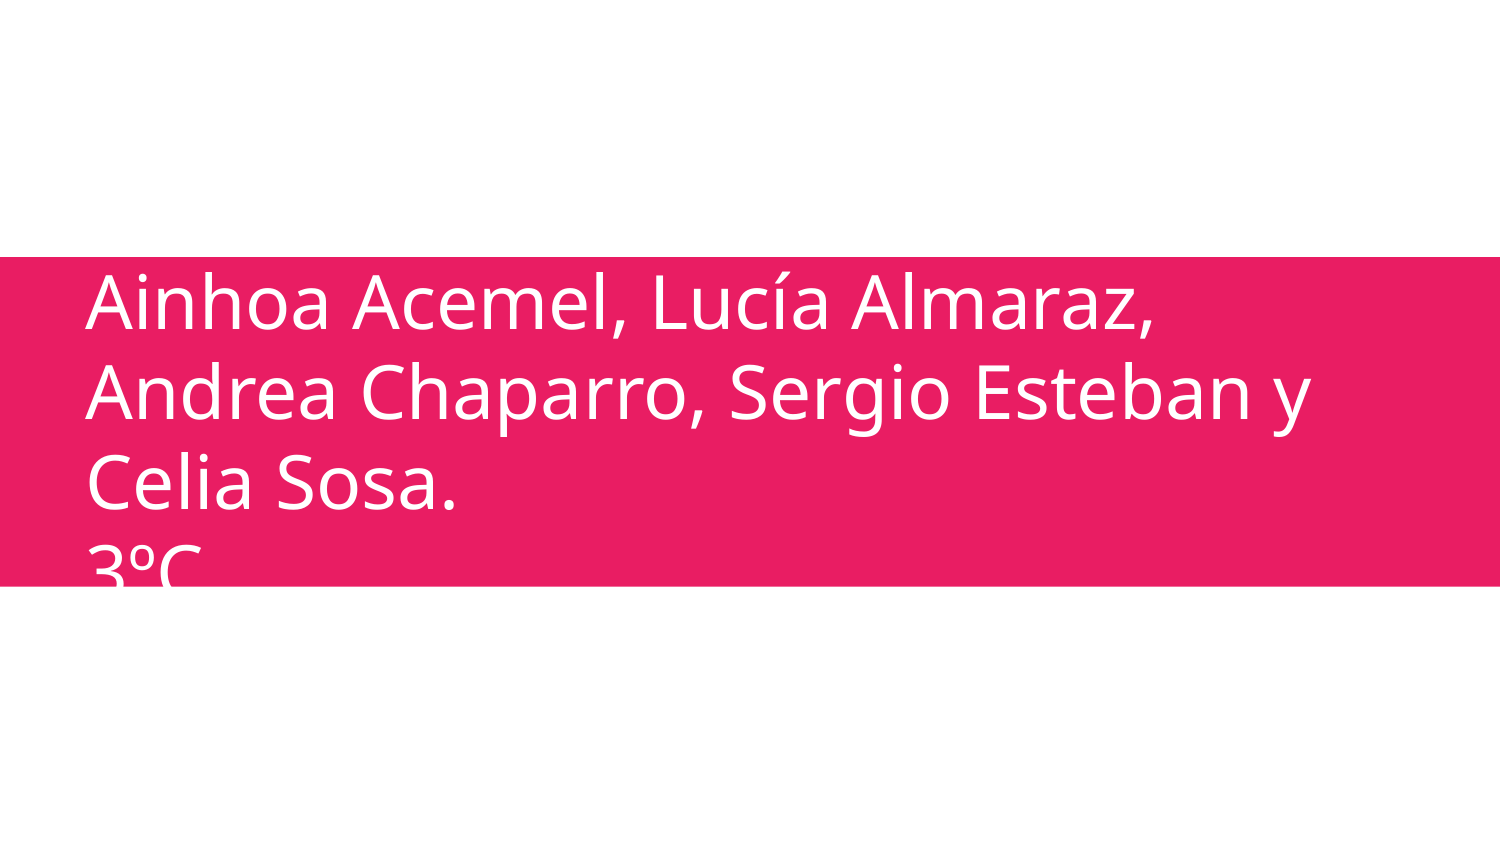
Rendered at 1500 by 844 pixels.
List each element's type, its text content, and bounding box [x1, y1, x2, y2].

title Ainhoa Acemel, Lucía Almaraz, Andrea Chaparro, Sergio Esteban y Celia Sosa. 3ºC. [70, 309, 1430, 559]
